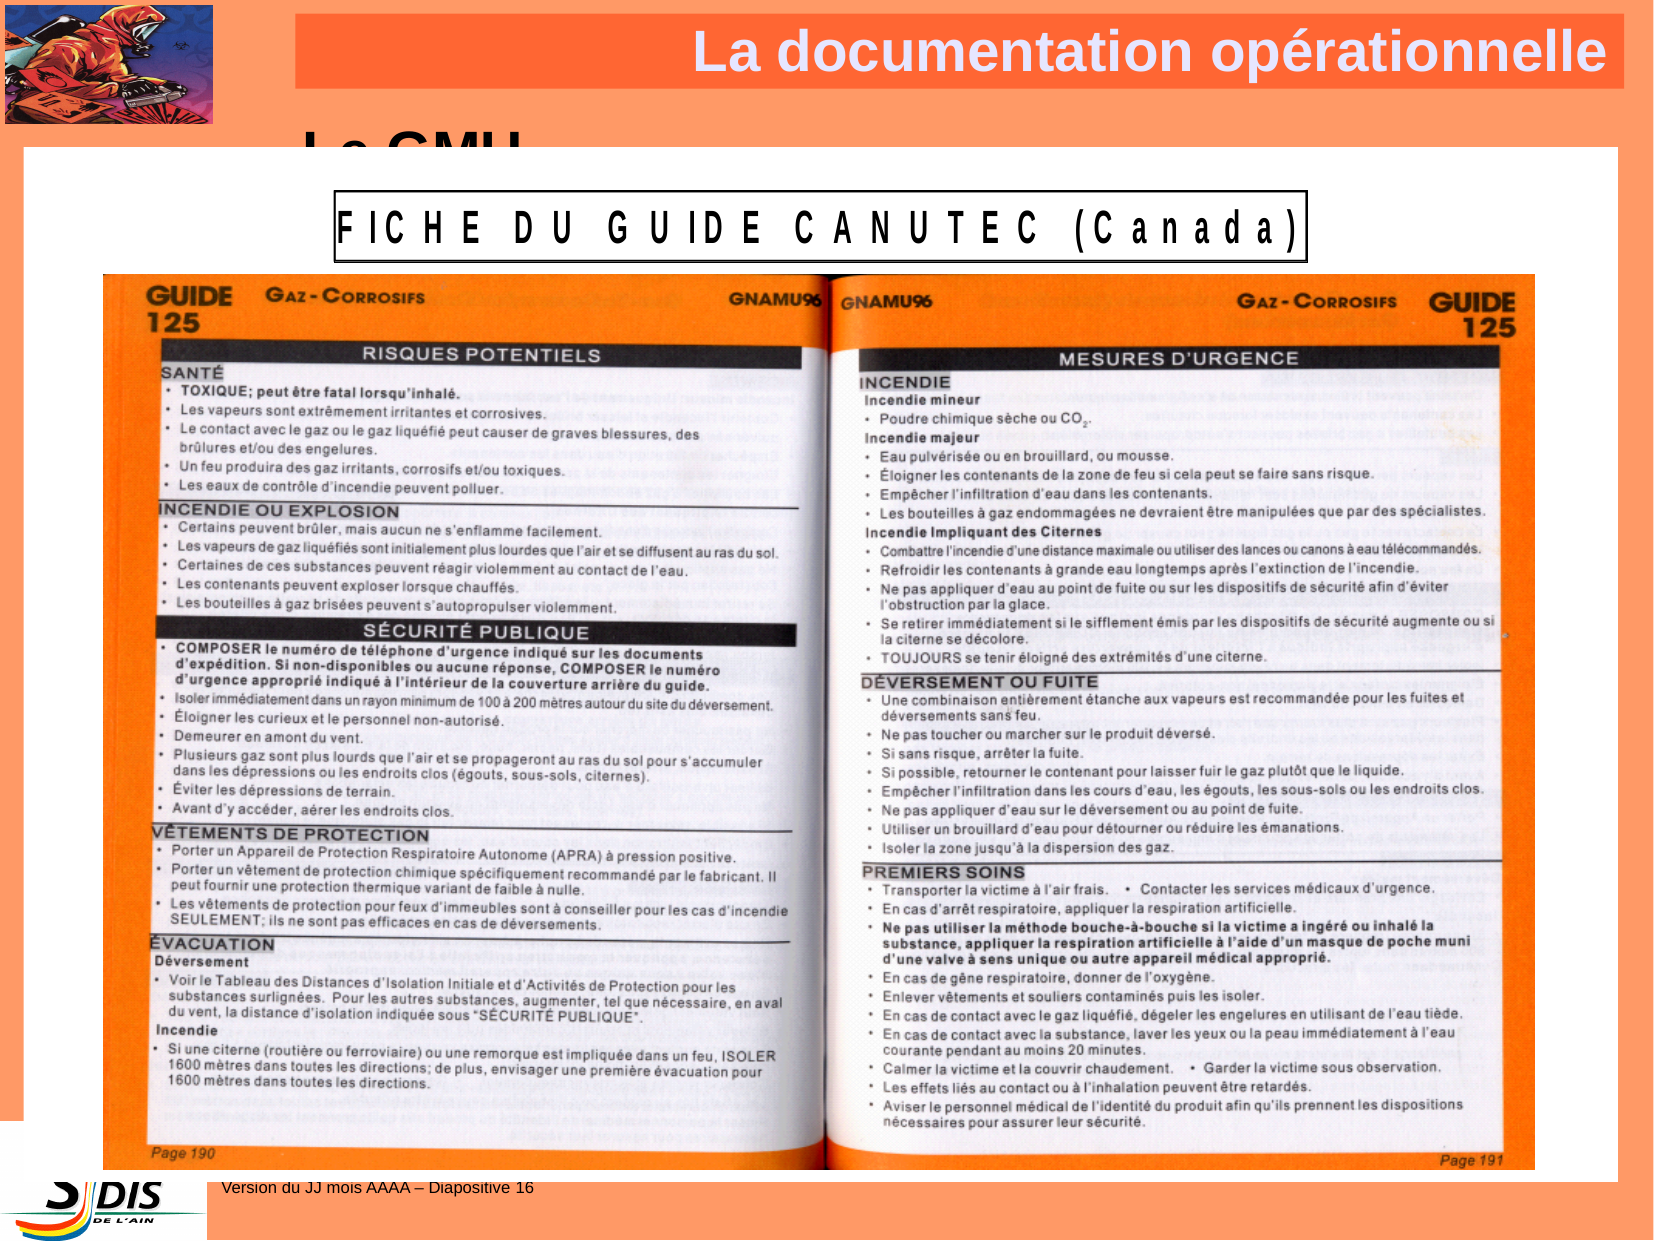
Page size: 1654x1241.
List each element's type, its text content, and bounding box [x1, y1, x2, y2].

text_box La documentation opérationnelle [295, 13, 1625, 89]
text_box Le GMU [287, 112, 538, 147]
picture [0, 147, 1619, 1241]
picture [5, 5, 213, 124]
